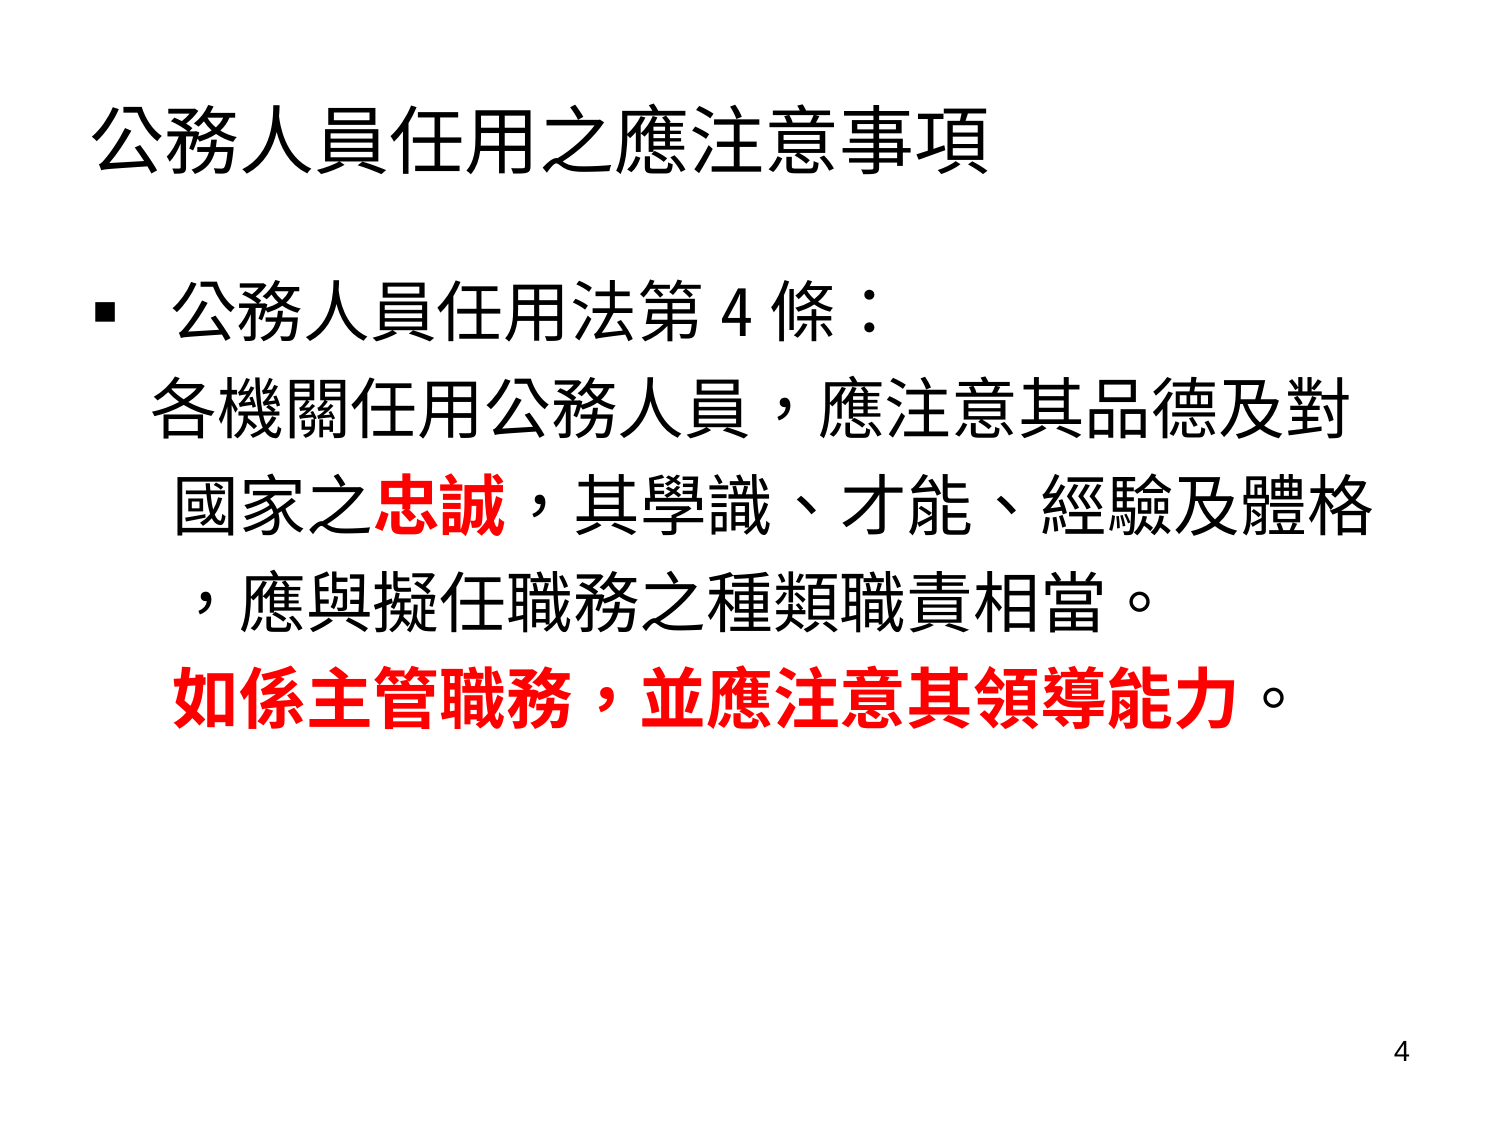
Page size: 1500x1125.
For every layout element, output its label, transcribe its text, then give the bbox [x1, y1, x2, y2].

title 公務人員任用之應注意事項 [75, 45, 1426, 233]
list  公務人員任用法第4條： 各機關任用公務人員，應注意其品德及對 國家之忠誠，其學識、才能、經驗及體格 ，應與擬任職務之種類職責相當。 如係主管職務，並應注意其領導能力。 [75, 262, 1426, 1005]
